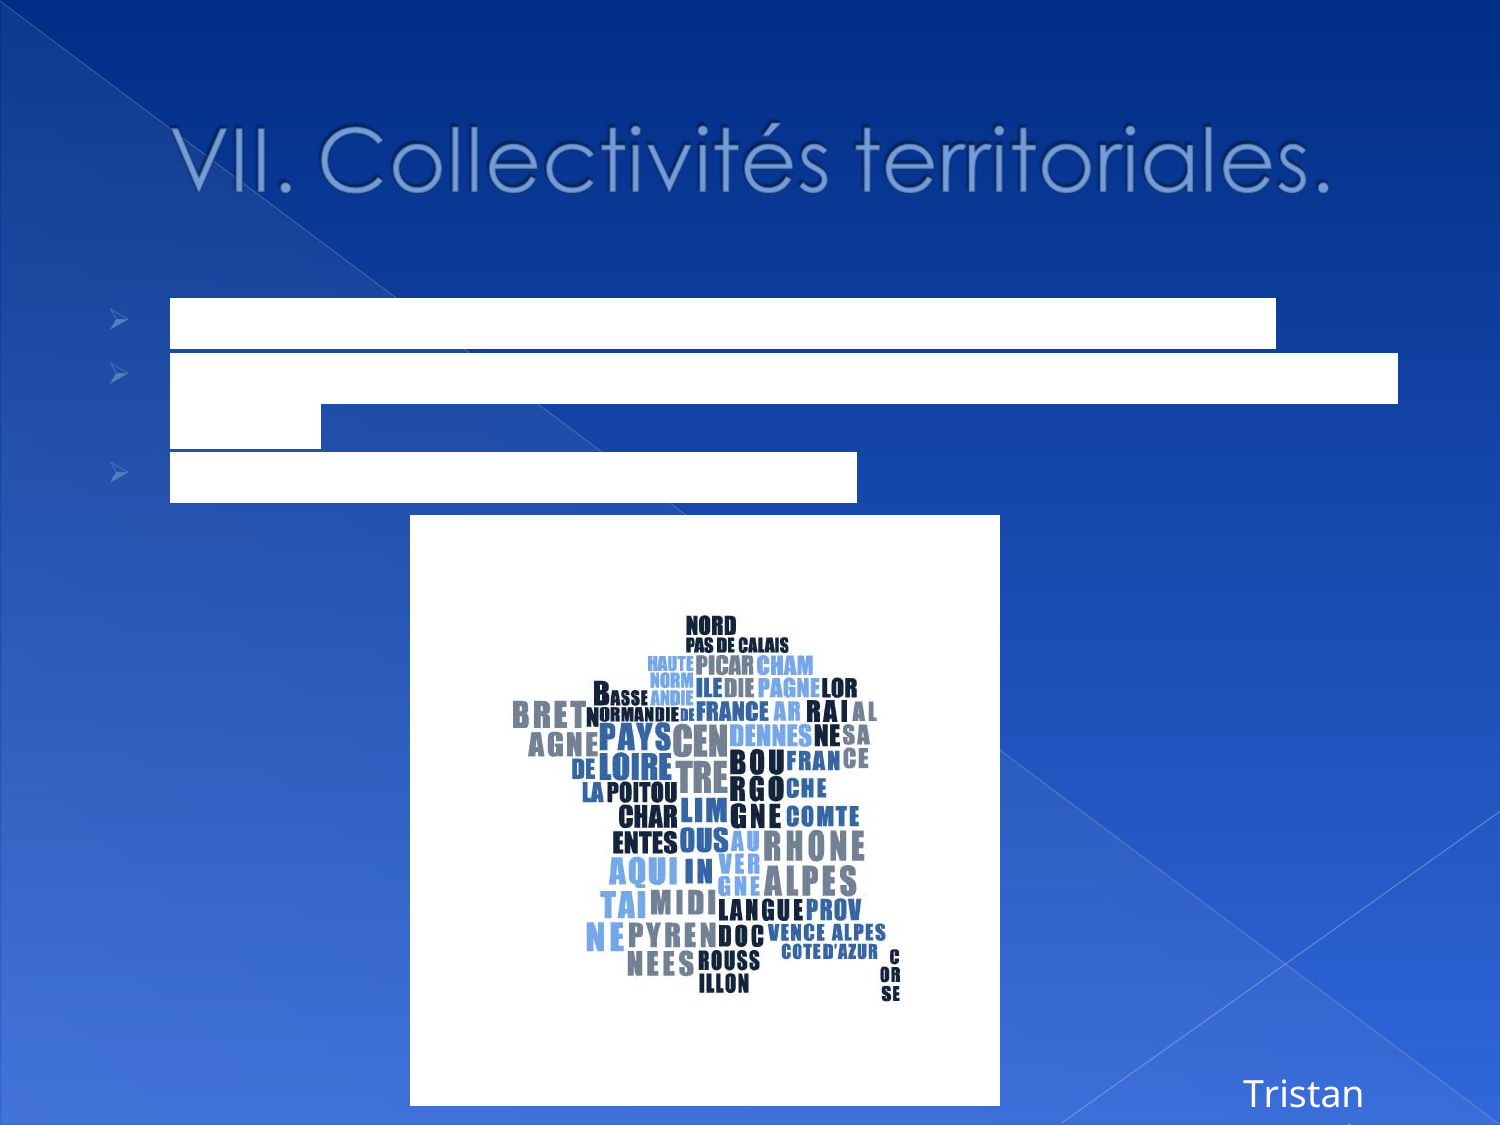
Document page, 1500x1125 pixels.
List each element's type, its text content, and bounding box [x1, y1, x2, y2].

picture [73, 42, 1427, 274]
text_box Tristan Romain [1228, 1063, 1500, 1125]
list Collectivité territoriale: c’est une circonscription administrative. Partie du territoire d’un état, qui dispose d’une certaine autonomie de gestion. Elle a été créée par la décentralisation. [82, 292, 1433, 547]
picture [410, 515, 1000, 1106]
